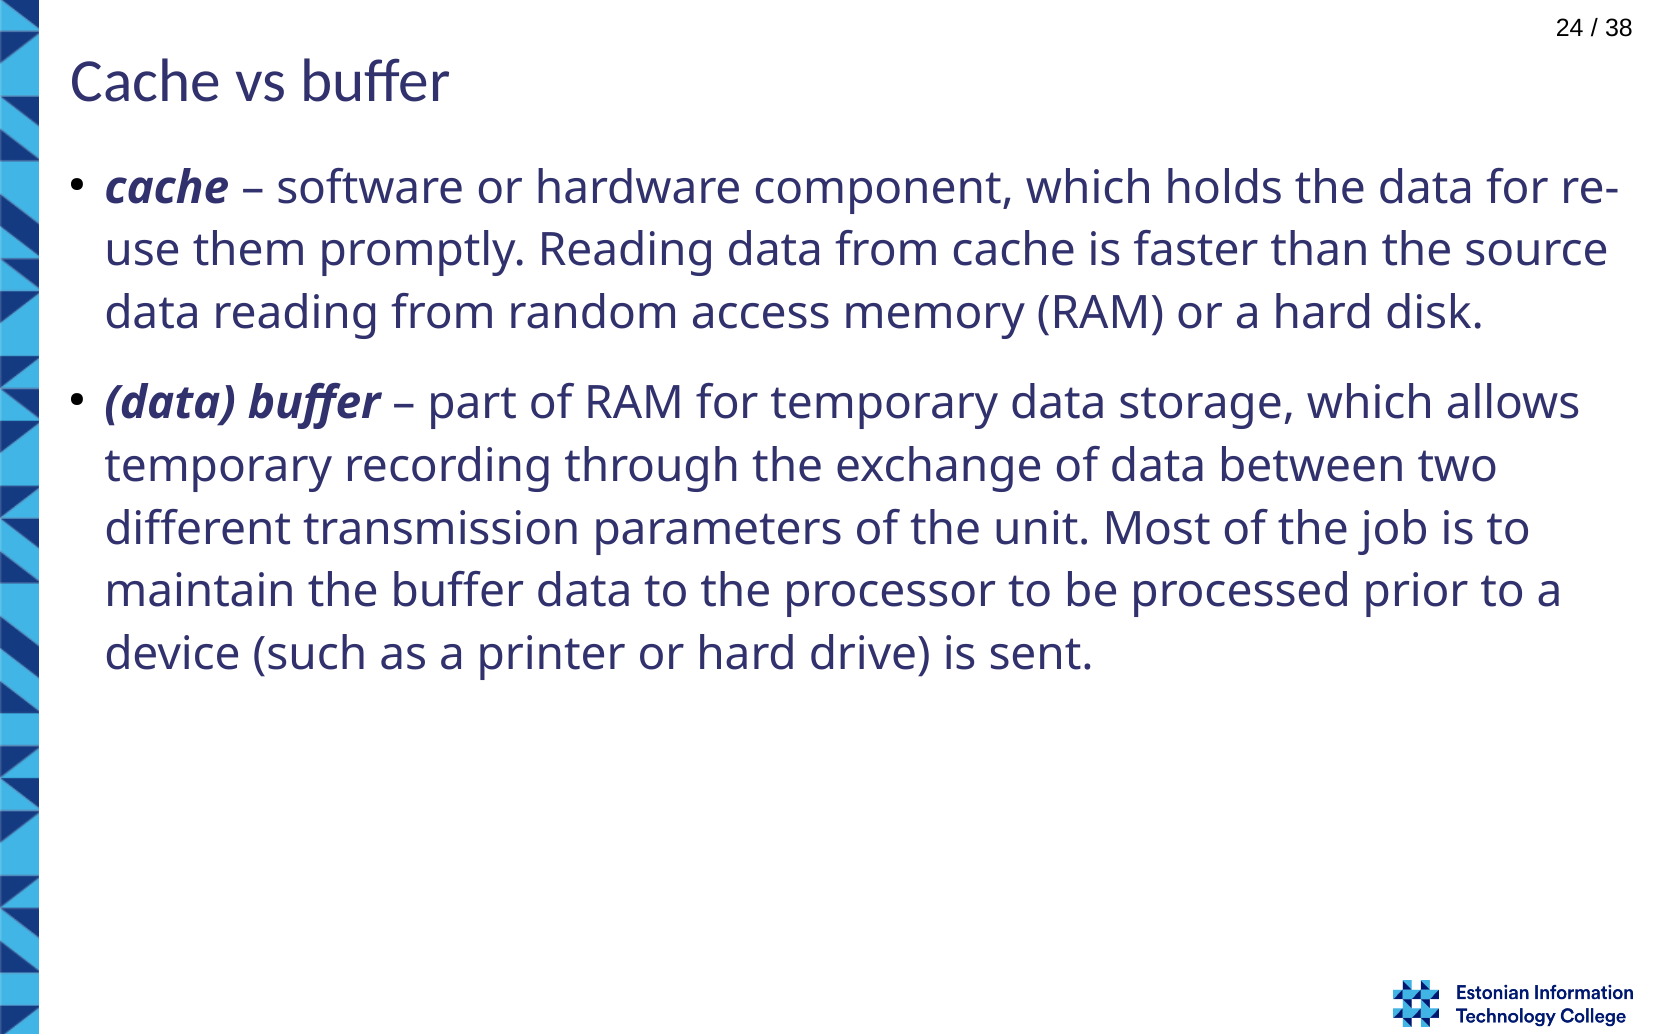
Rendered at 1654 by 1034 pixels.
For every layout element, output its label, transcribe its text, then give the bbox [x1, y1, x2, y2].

picture [1393, 980, 1633, 1027]
title Cache vs buffer [70, 41, 1630, 130]
list cache – software or hardware component, which holds the data for re-use them promptly. Reading data from cache is faster than the source data reading from random access memory (RAM) or a hard disk. (data) buffer – part of RAM for temporary data storage, which allows temporary recording through the exchange of data between two different transmission parameters of the unit. Most of the job is to maintain the buffer data to the processor to be processed prior to a device (such as a printer or hard drive) is sent. [68, 153, 1630, 957]
